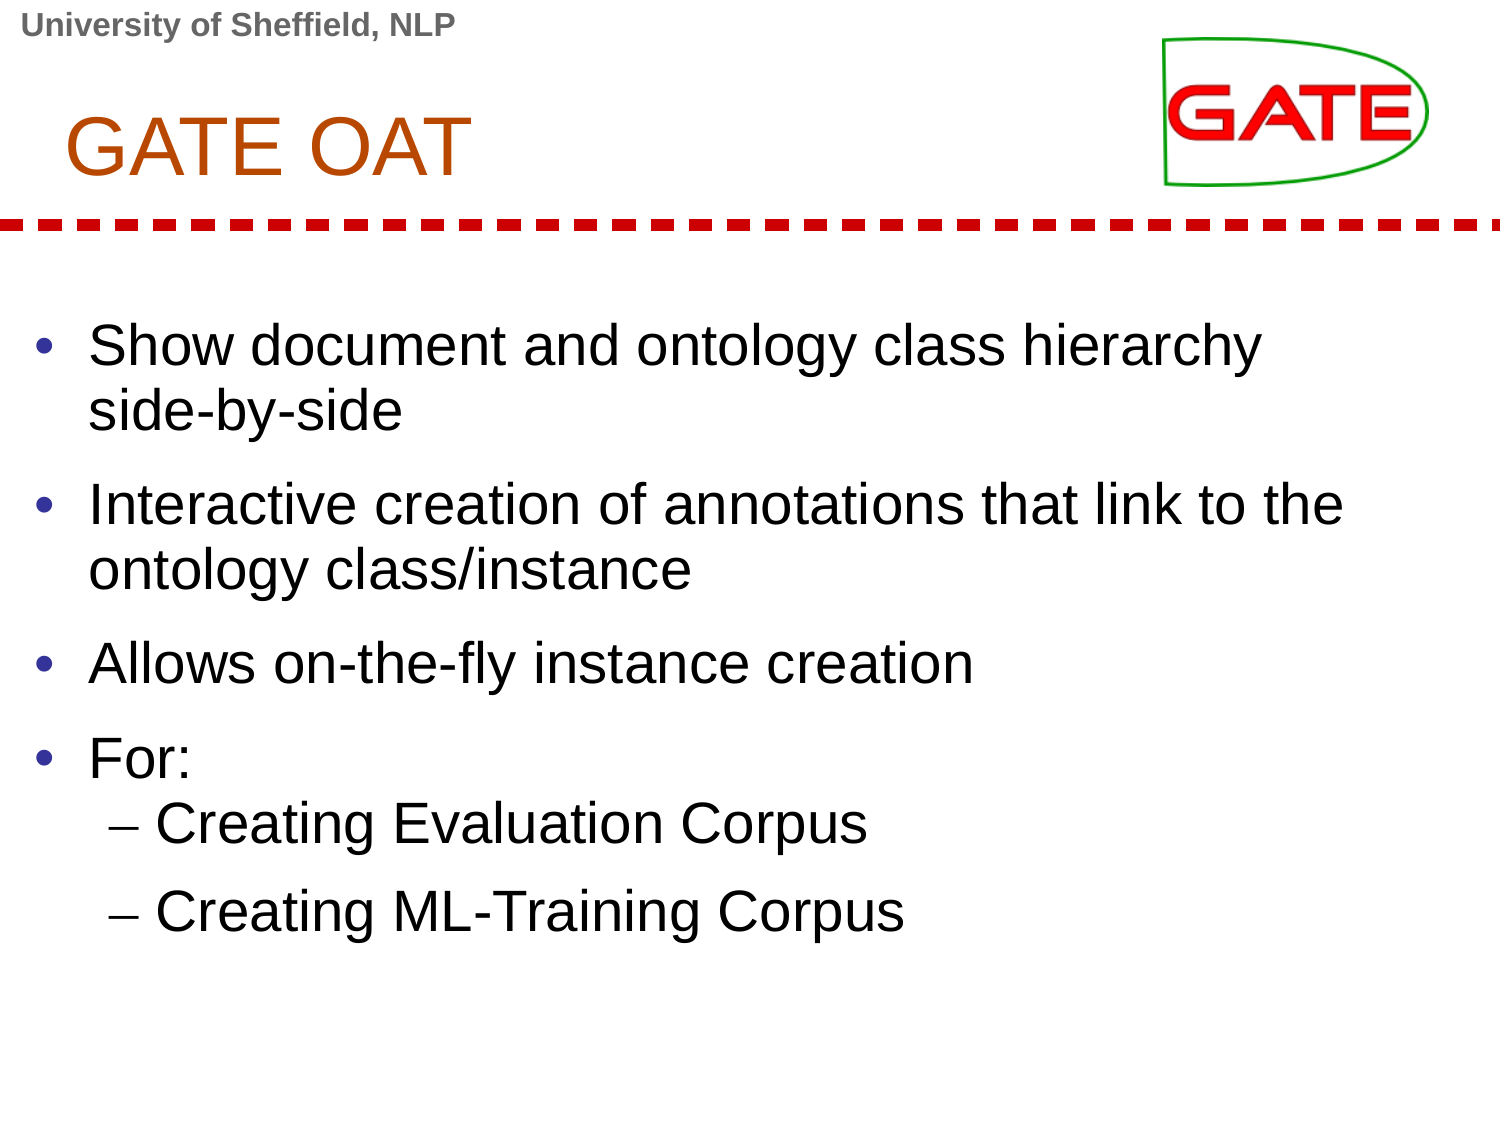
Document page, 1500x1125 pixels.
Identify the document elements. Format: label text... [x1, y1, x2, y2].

title GATE OAT [50, 53, 970, 241]
picture [1162, 37, 1429, 187]
list Show document and ontology class hierarchy side-by-side Interactive creation of annotations that link to the ontology class/instance Allows on-the-fly instance creation For: Creating Evaluation Corpus Creating ML-Training Corpus [19, 305, 1418, 1007]
